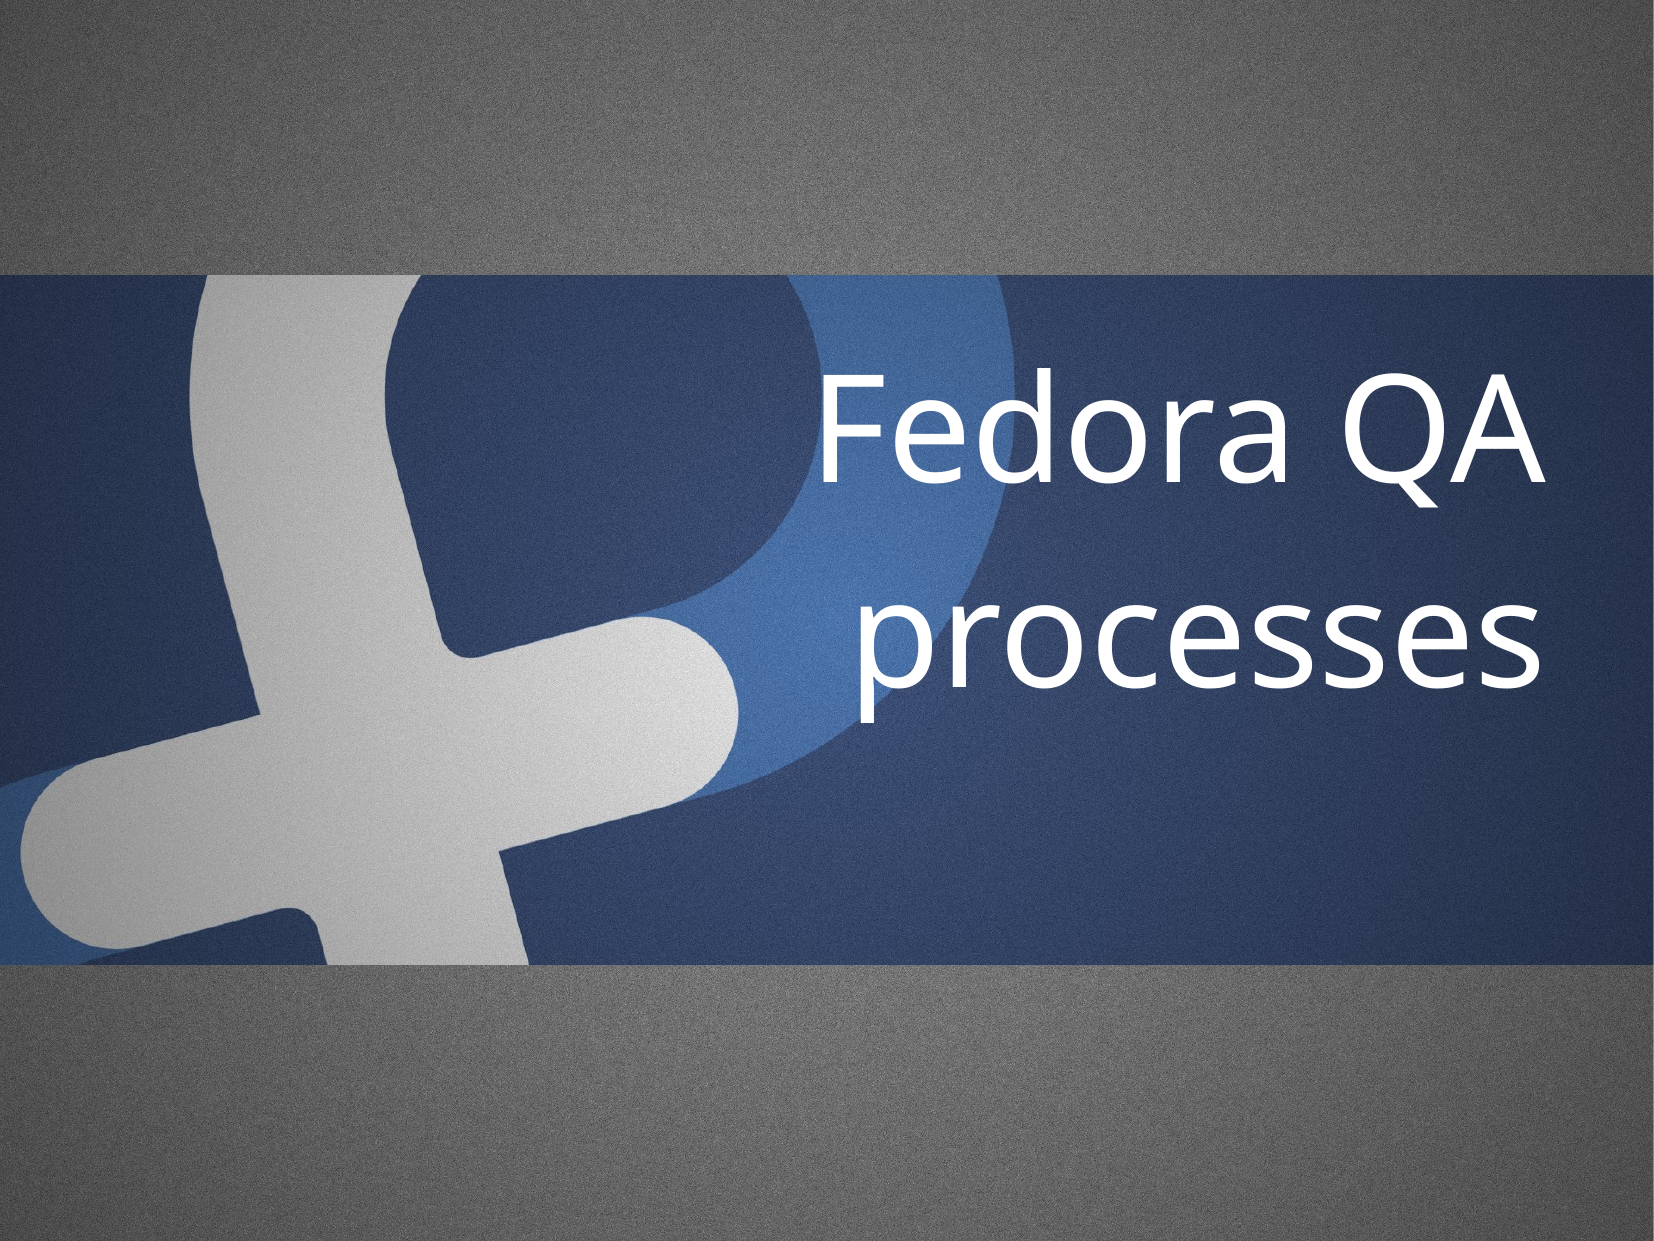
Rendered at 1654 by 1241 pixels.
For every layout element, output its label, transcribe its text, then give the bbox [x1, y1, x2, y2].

text_box Fedora QA processes [447, 315, 1562, 665]
picture [0, 0, 1654, 1241]
